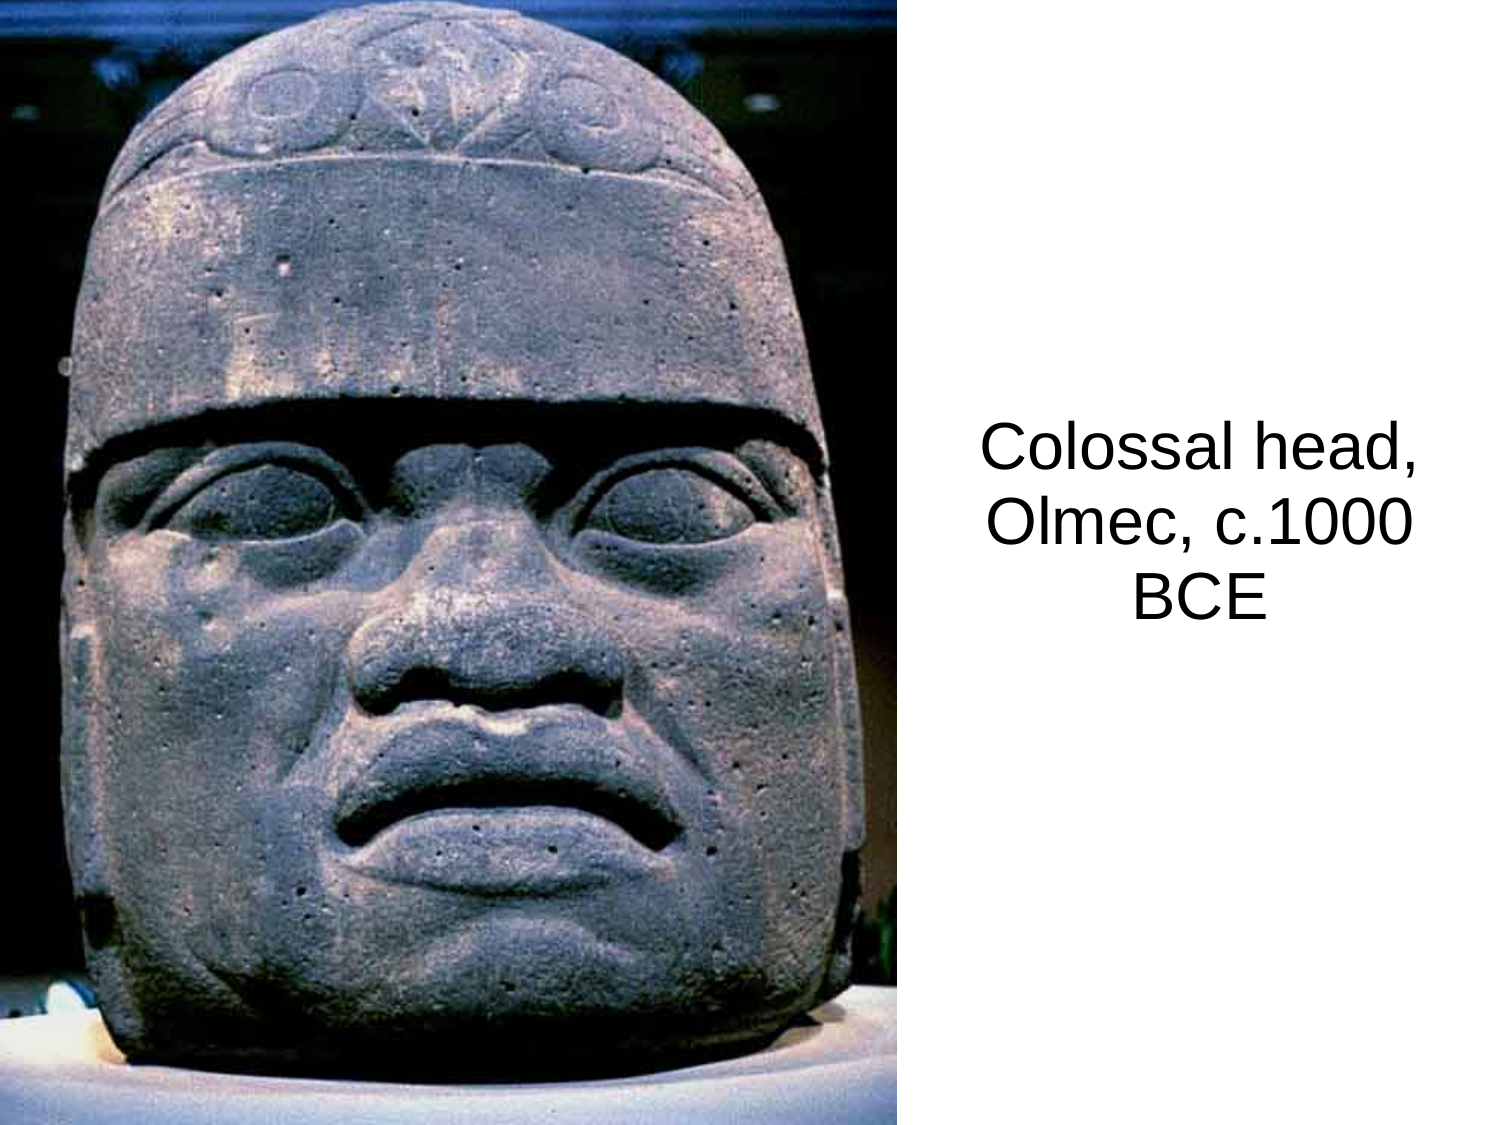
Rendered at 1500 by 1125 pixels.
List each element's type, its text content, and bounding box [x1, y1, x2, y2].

title Colossal head, Olmec, c.1000 BCE [924, 24, 1476, 1018]
picture [0, 0, 897, 1125]
